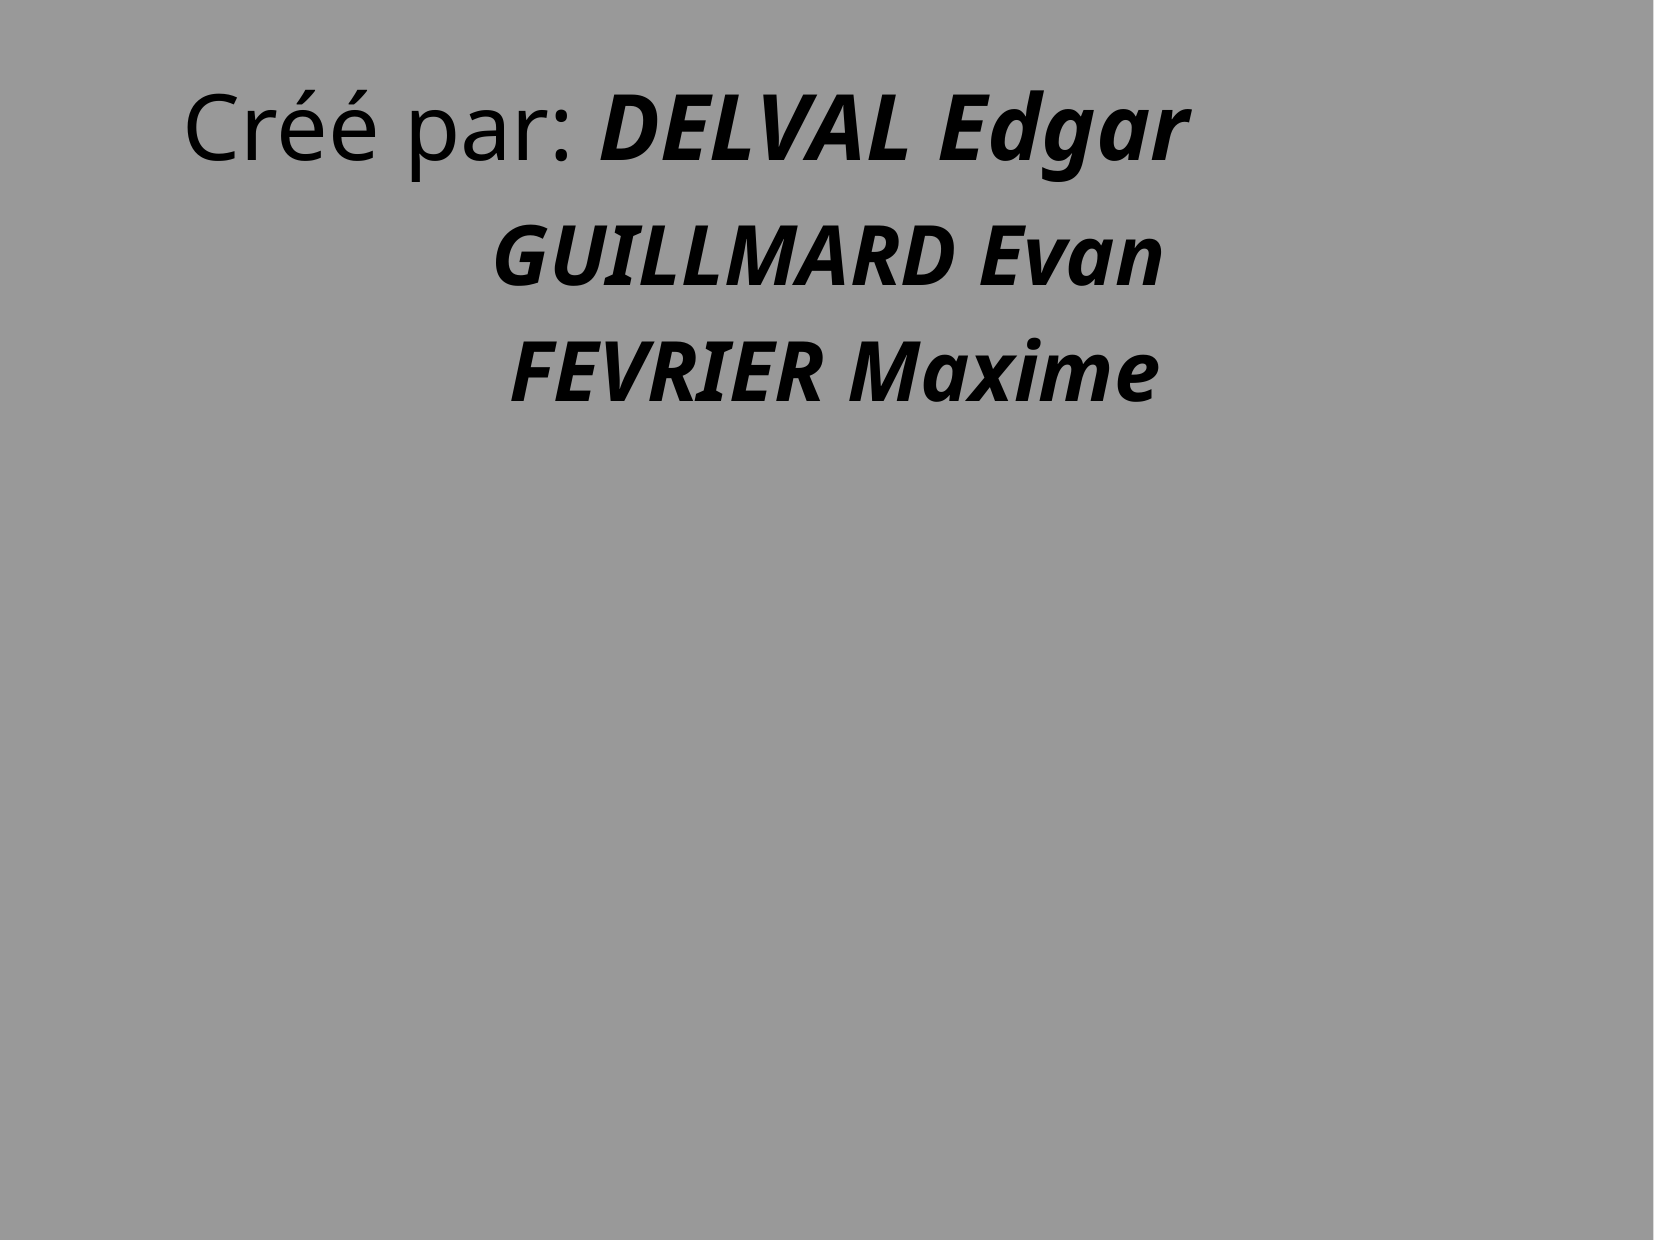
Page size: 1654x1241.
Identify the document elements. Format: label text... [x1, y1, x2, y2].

text_box Créé par: DELVAL Edgar GUILLMARD Evan FEVRIER Maxime [168, 55, 1478, 366]
